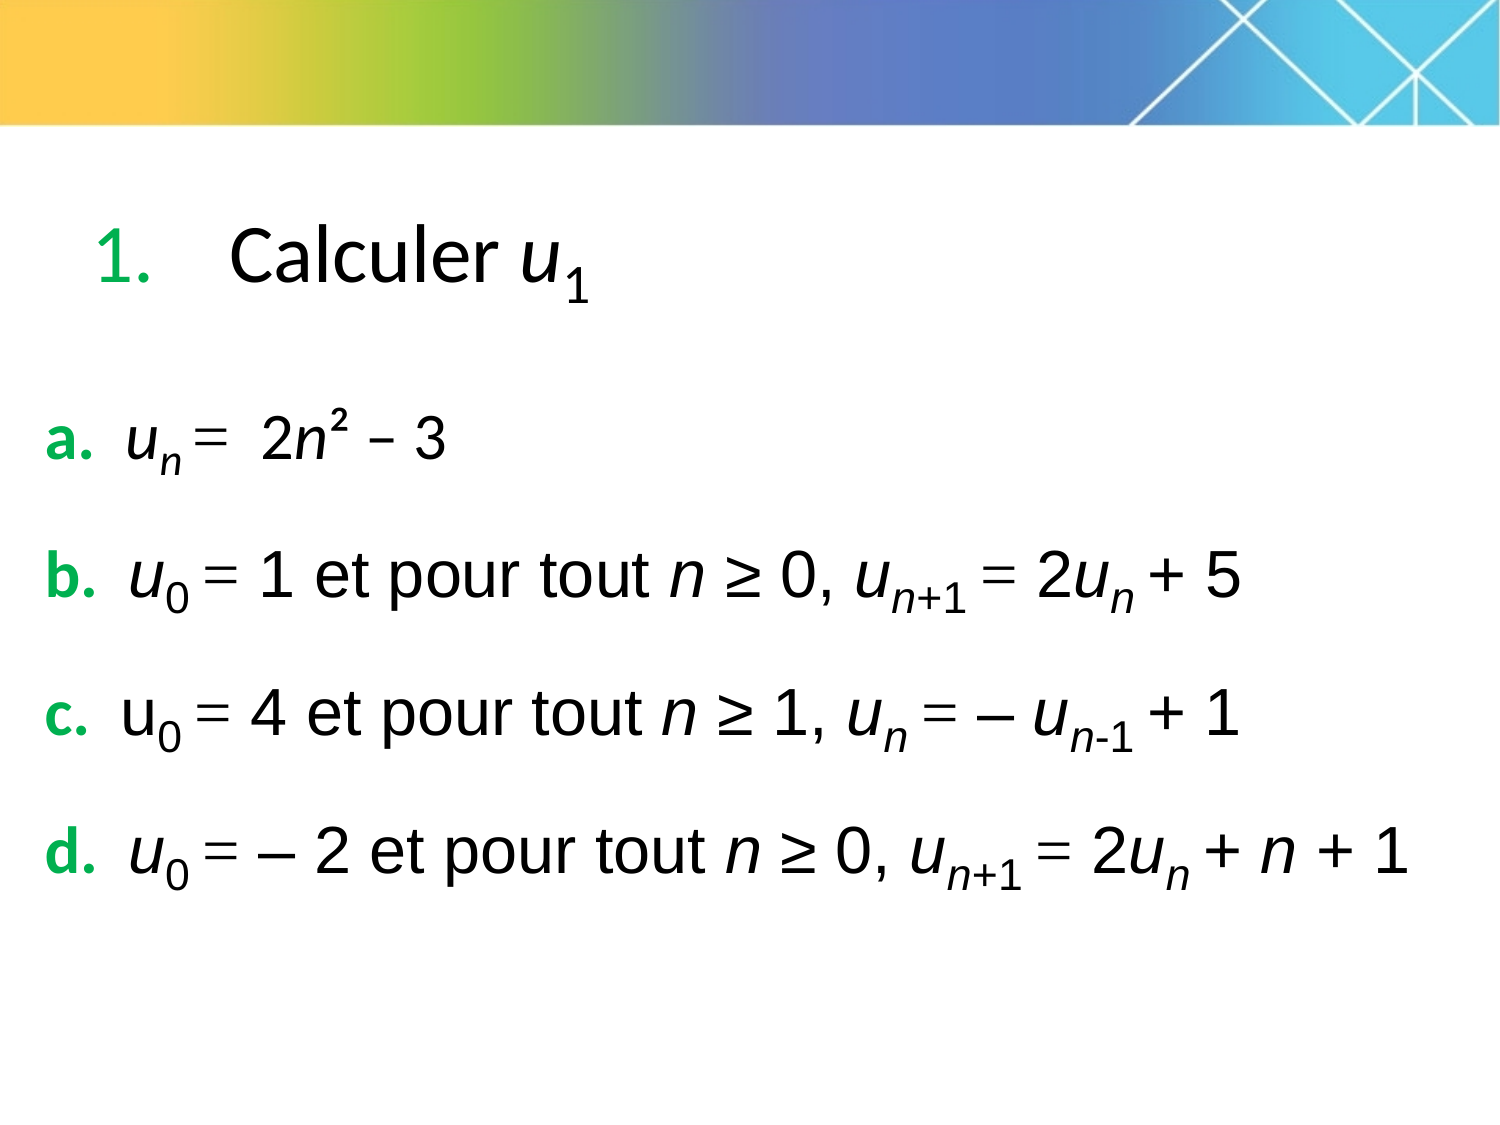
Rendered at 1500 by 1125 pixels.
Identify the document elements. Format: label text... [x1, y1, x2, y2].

picture [0, 0, 1500, 127]
text_box a. un = 2n² – 3 b. u0 = 1 et pour tout n ≥ 0, un+1 = 2un + 5 c. u0 = 4 et pour tout n ≥ 1, un = – un-1 + 1 d. u0 = – 2 et pour tout n ≥ 0, un+1 = 2un + n + 1 [29, 338, 1500, 1027]
title Calculer u1 [76, 164, 1500, 338]
